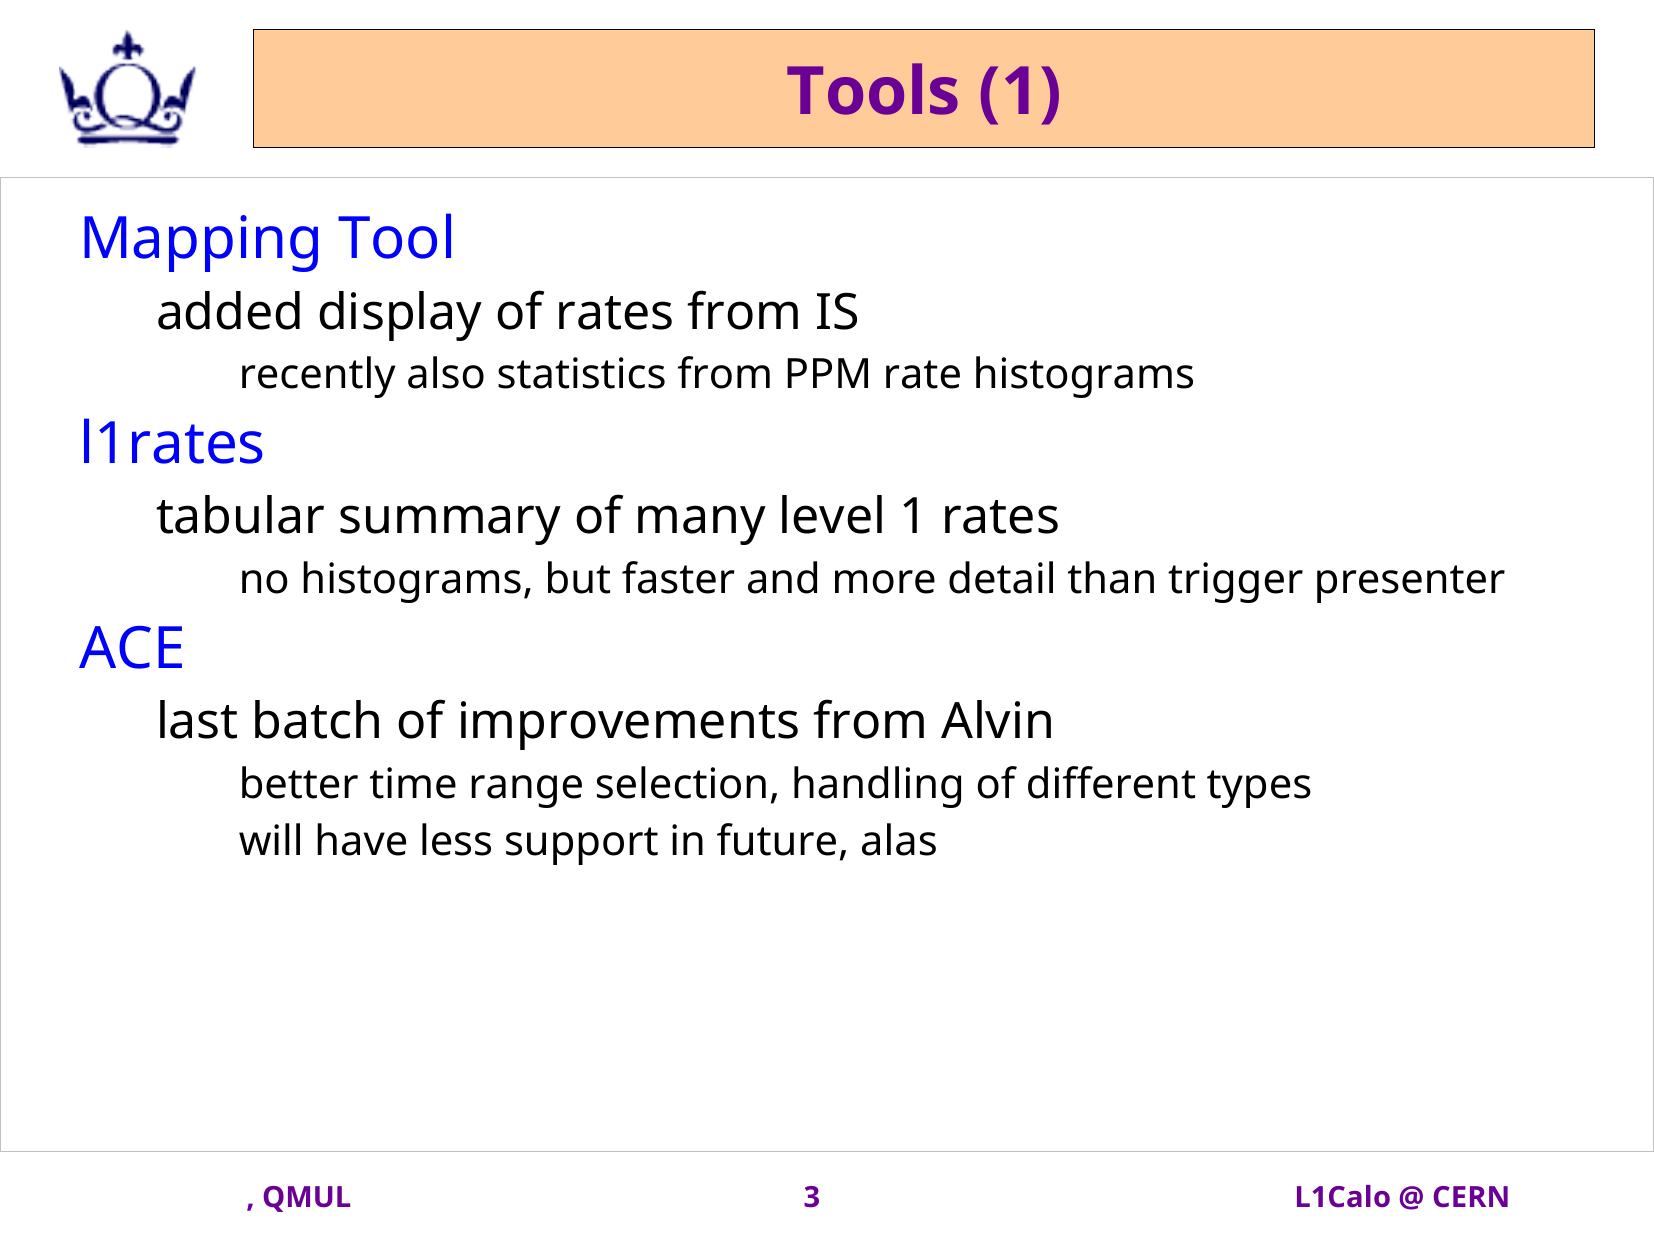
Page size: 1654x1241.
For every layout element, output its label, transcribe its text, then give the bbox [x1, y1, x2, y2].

picture [59, 29, 200, 148]
list Mapping Tool added display of rates from IS recently also statistics from PPM rate histograms l1rates tabular summary of many level 1 rates no histograms, but faster and more detail than trigger presenter ACE last batch of improvements from Alvin better time range selection, handling of different types will have less support in future, alas [61, 196, 1605, 1117]
title Tools (1) [253, 29, 1595, 148]
